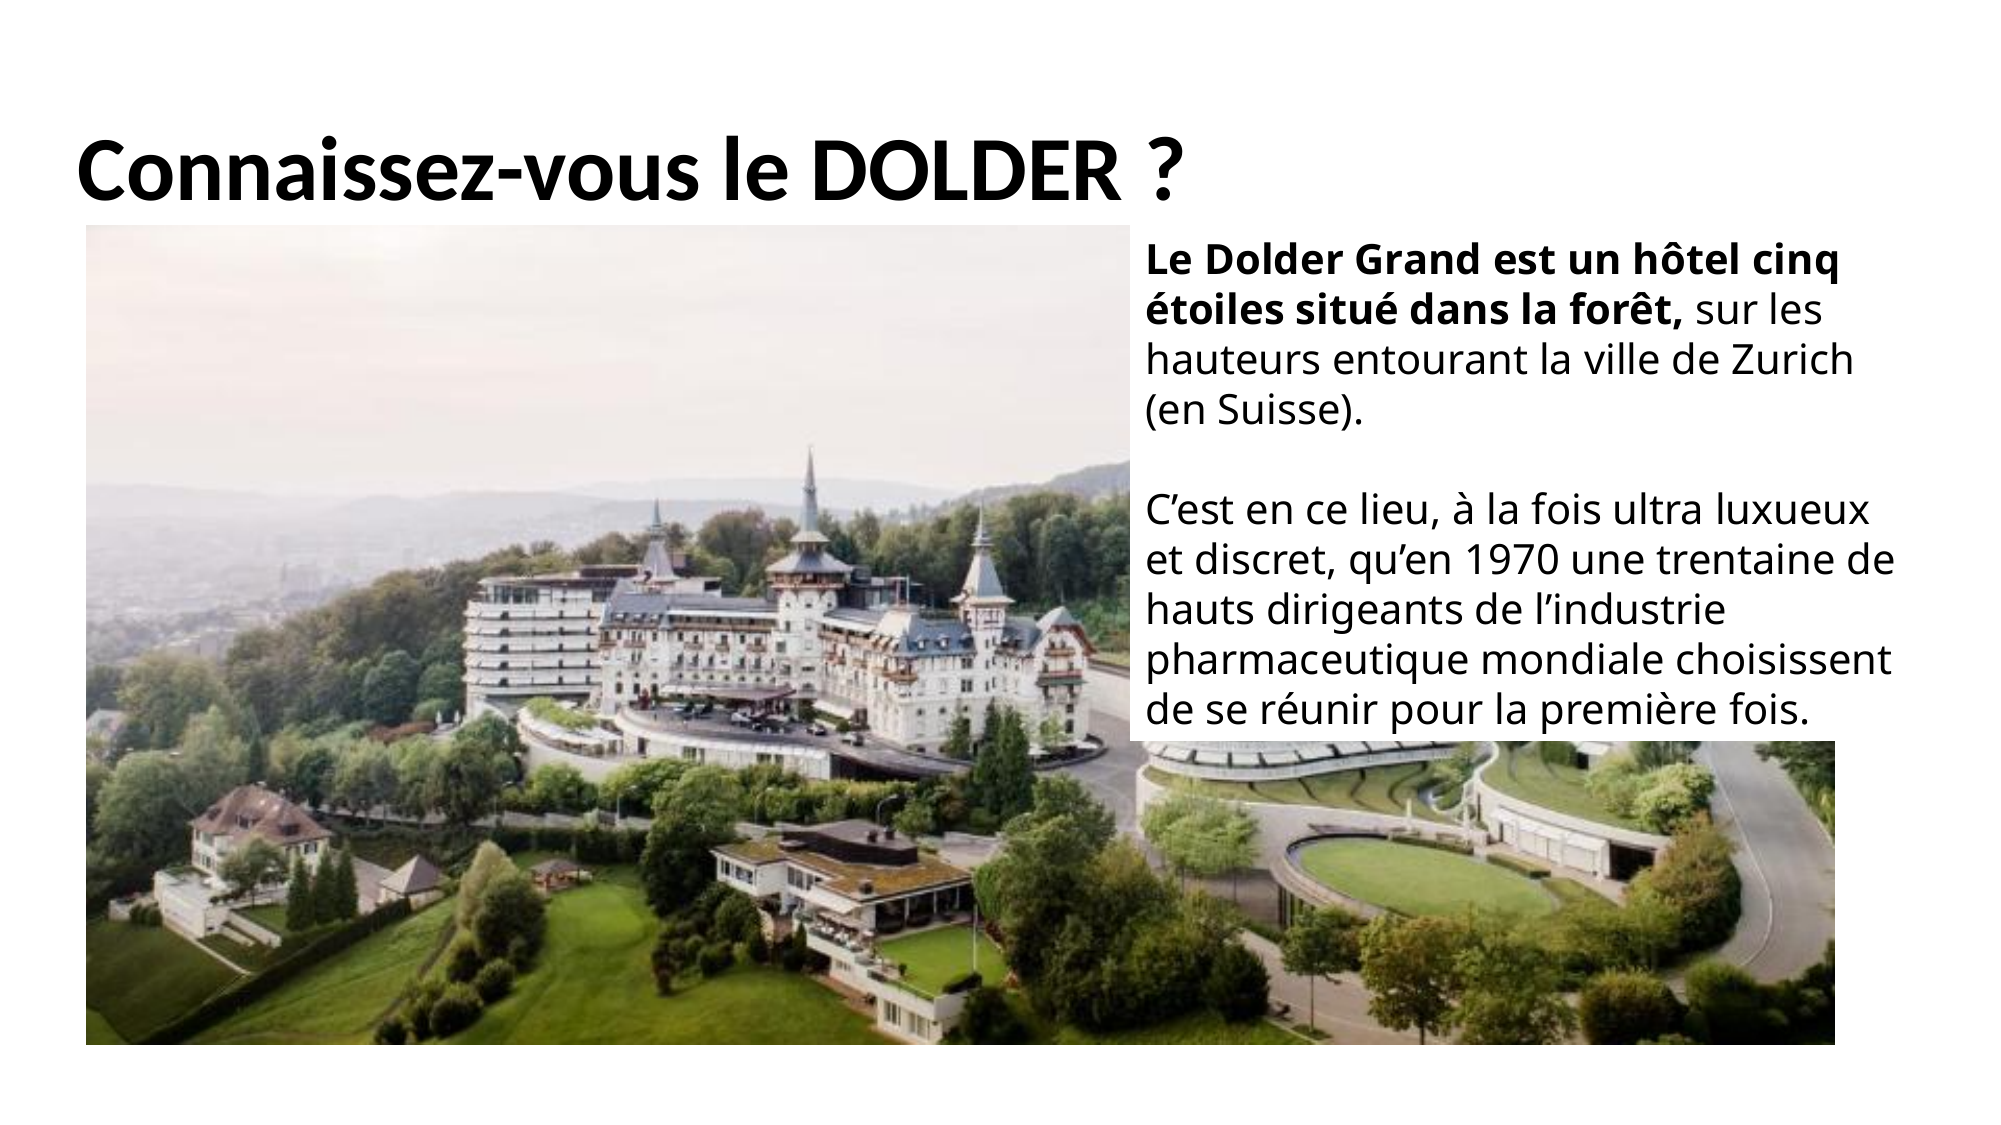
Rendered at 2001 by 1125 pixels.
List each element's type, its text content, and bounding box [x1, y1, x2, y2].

picture [86, 225, 1835, 1045]
title Connaissez-vous le DOLDER ? [62, 62, 1788, 280]
text_box Le Dolder Grand est un hôtel cinq étoiles situé dans la forêt, sur les hauteurs entourant la ville de Zurich (en Suisse). C’est en ce lieu, à la fois ultra luxueux et discret, qu’en 1970 une trentaine de hauts dirigeants de l’industrie pharmaceutique mondiale choisissent de se réunir pour la première fois. [1130, 225, 1914, 741]
